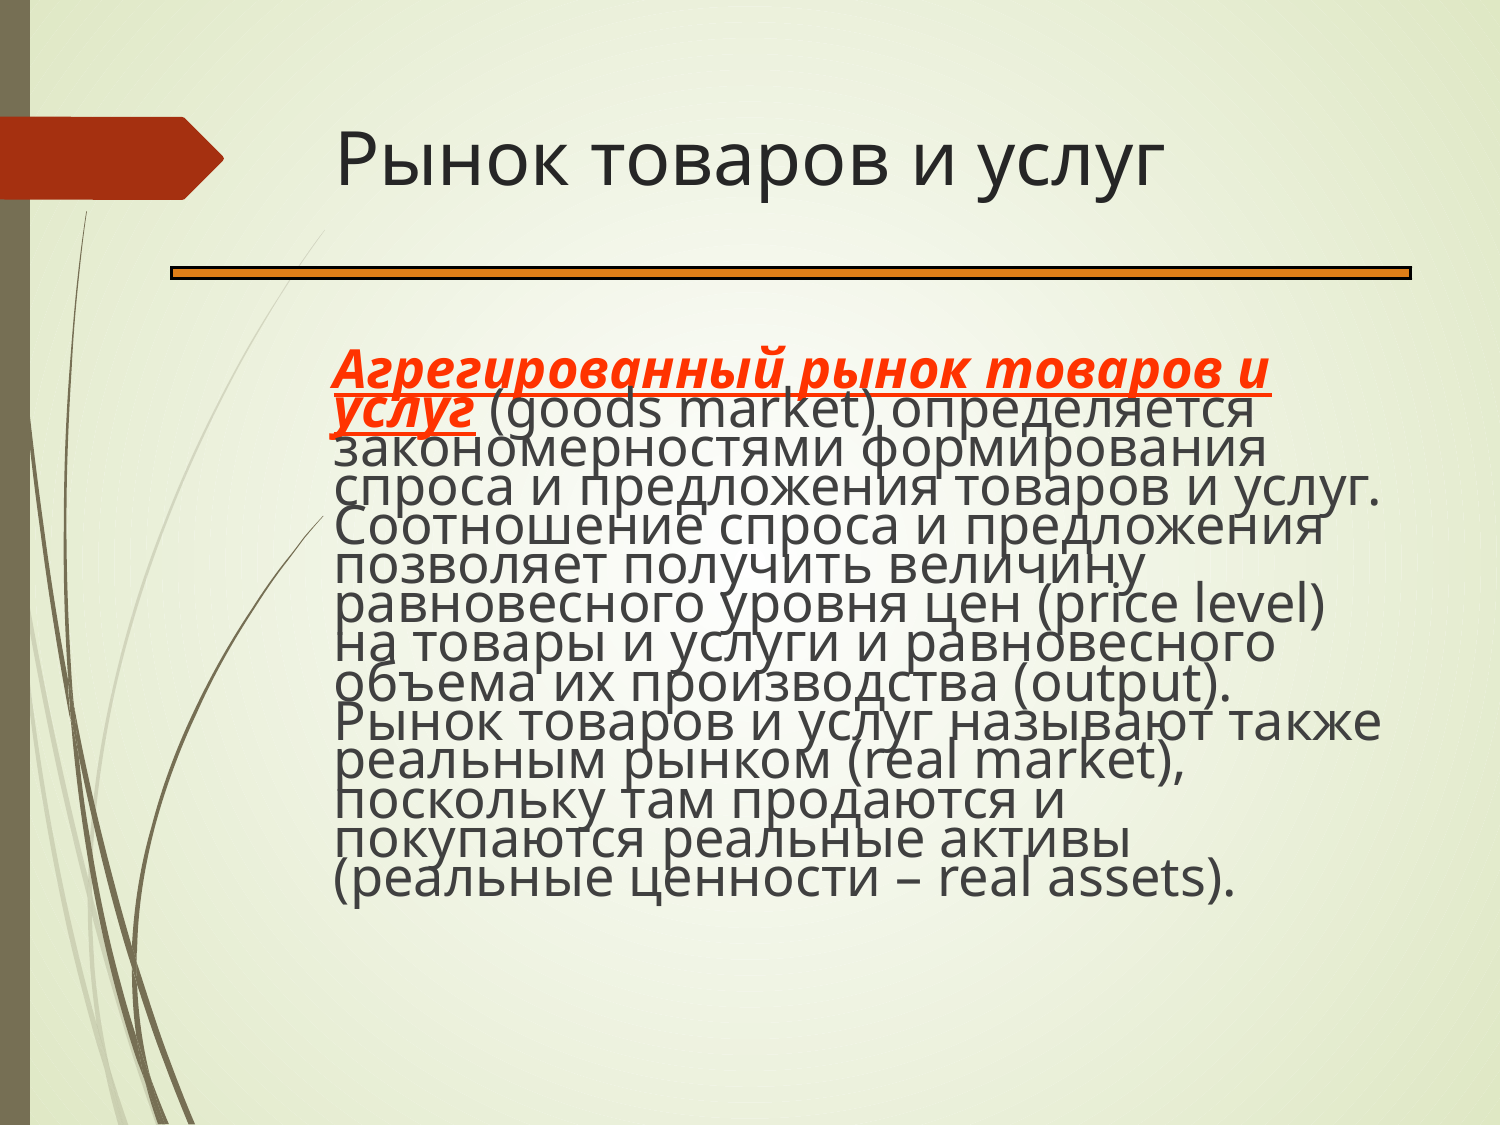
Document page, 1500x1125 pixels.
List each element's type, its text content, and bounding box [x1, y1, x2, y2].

title Рынок товаров и услуг [319, 102, 1400, 313]
list Агрегированный рынок товаров и услуг (goods market) определяется закономерностями формирования спроса и предложения товаров и услуг. Соотношение спроса и предложения позволяет получить величину равновесного уровня цен (price level) на товары и услуги и равновесного объема их производства (output). Рынок товаров и услуг называют также реальным рынком (real market), поскольку там продаются и покупаются реальные активы (реальные ценности – real assets). [318, 350, 1401, 970]
